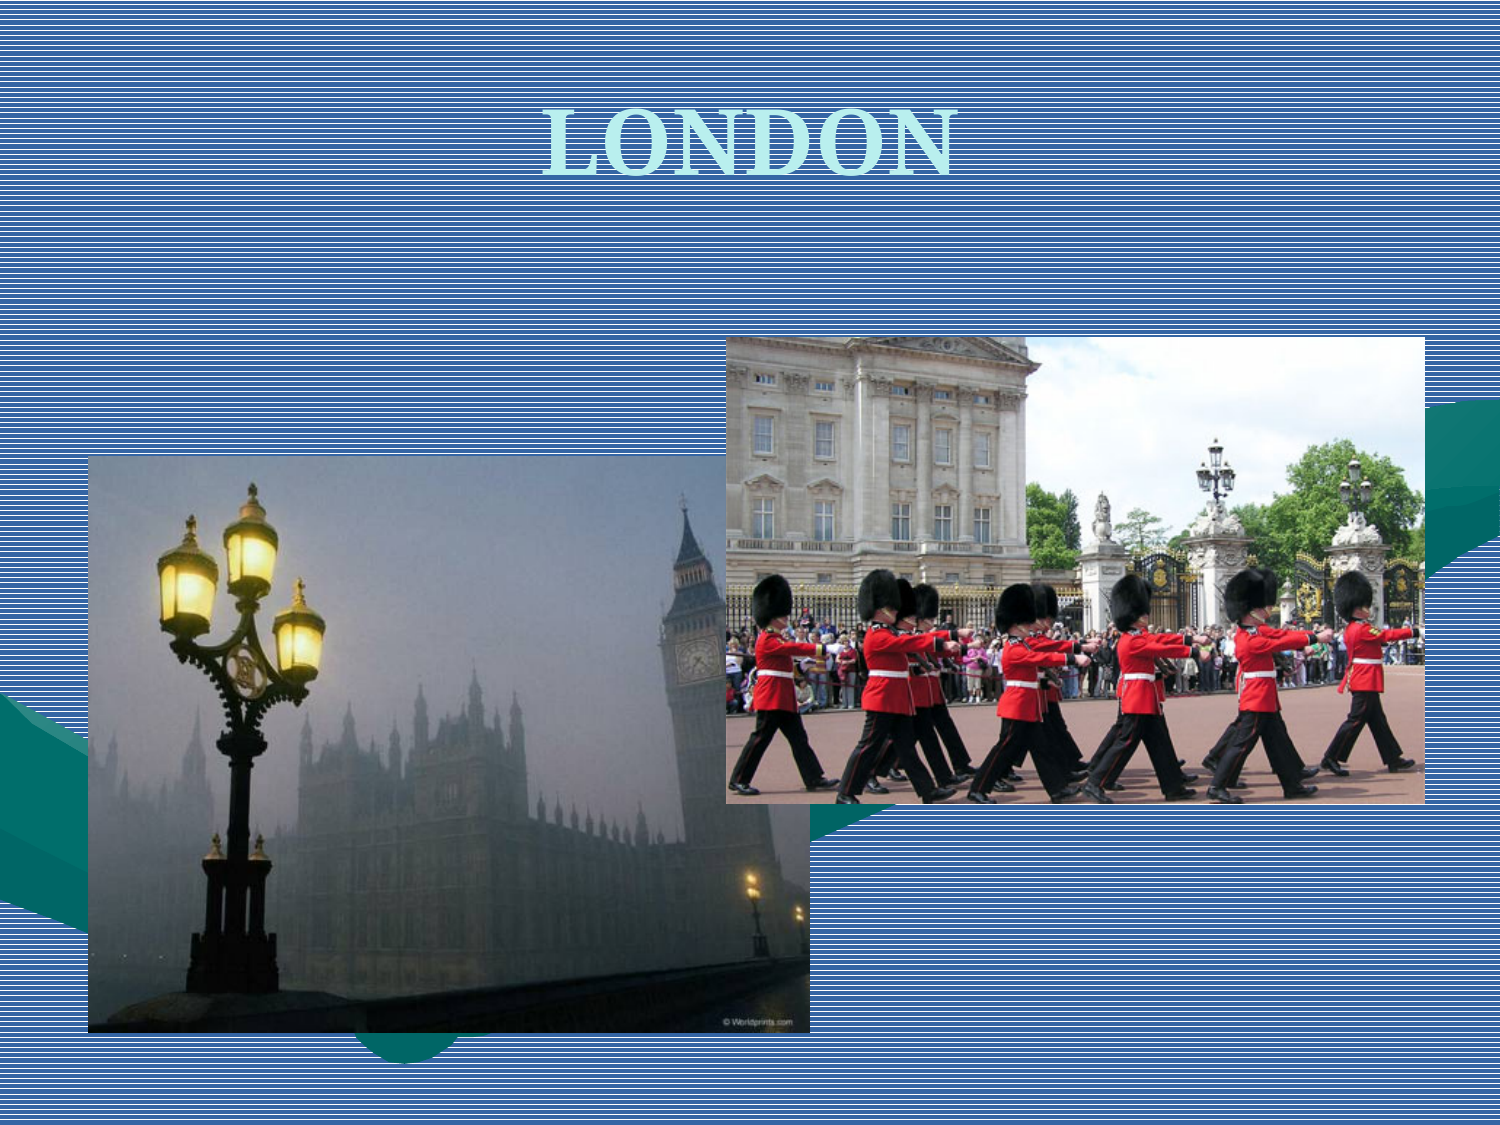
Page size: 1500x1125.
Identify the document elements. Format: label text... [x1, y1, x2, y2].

picture [88, 337, 1425, 1033]
title LONDON [75, 45, 1425, 233]
